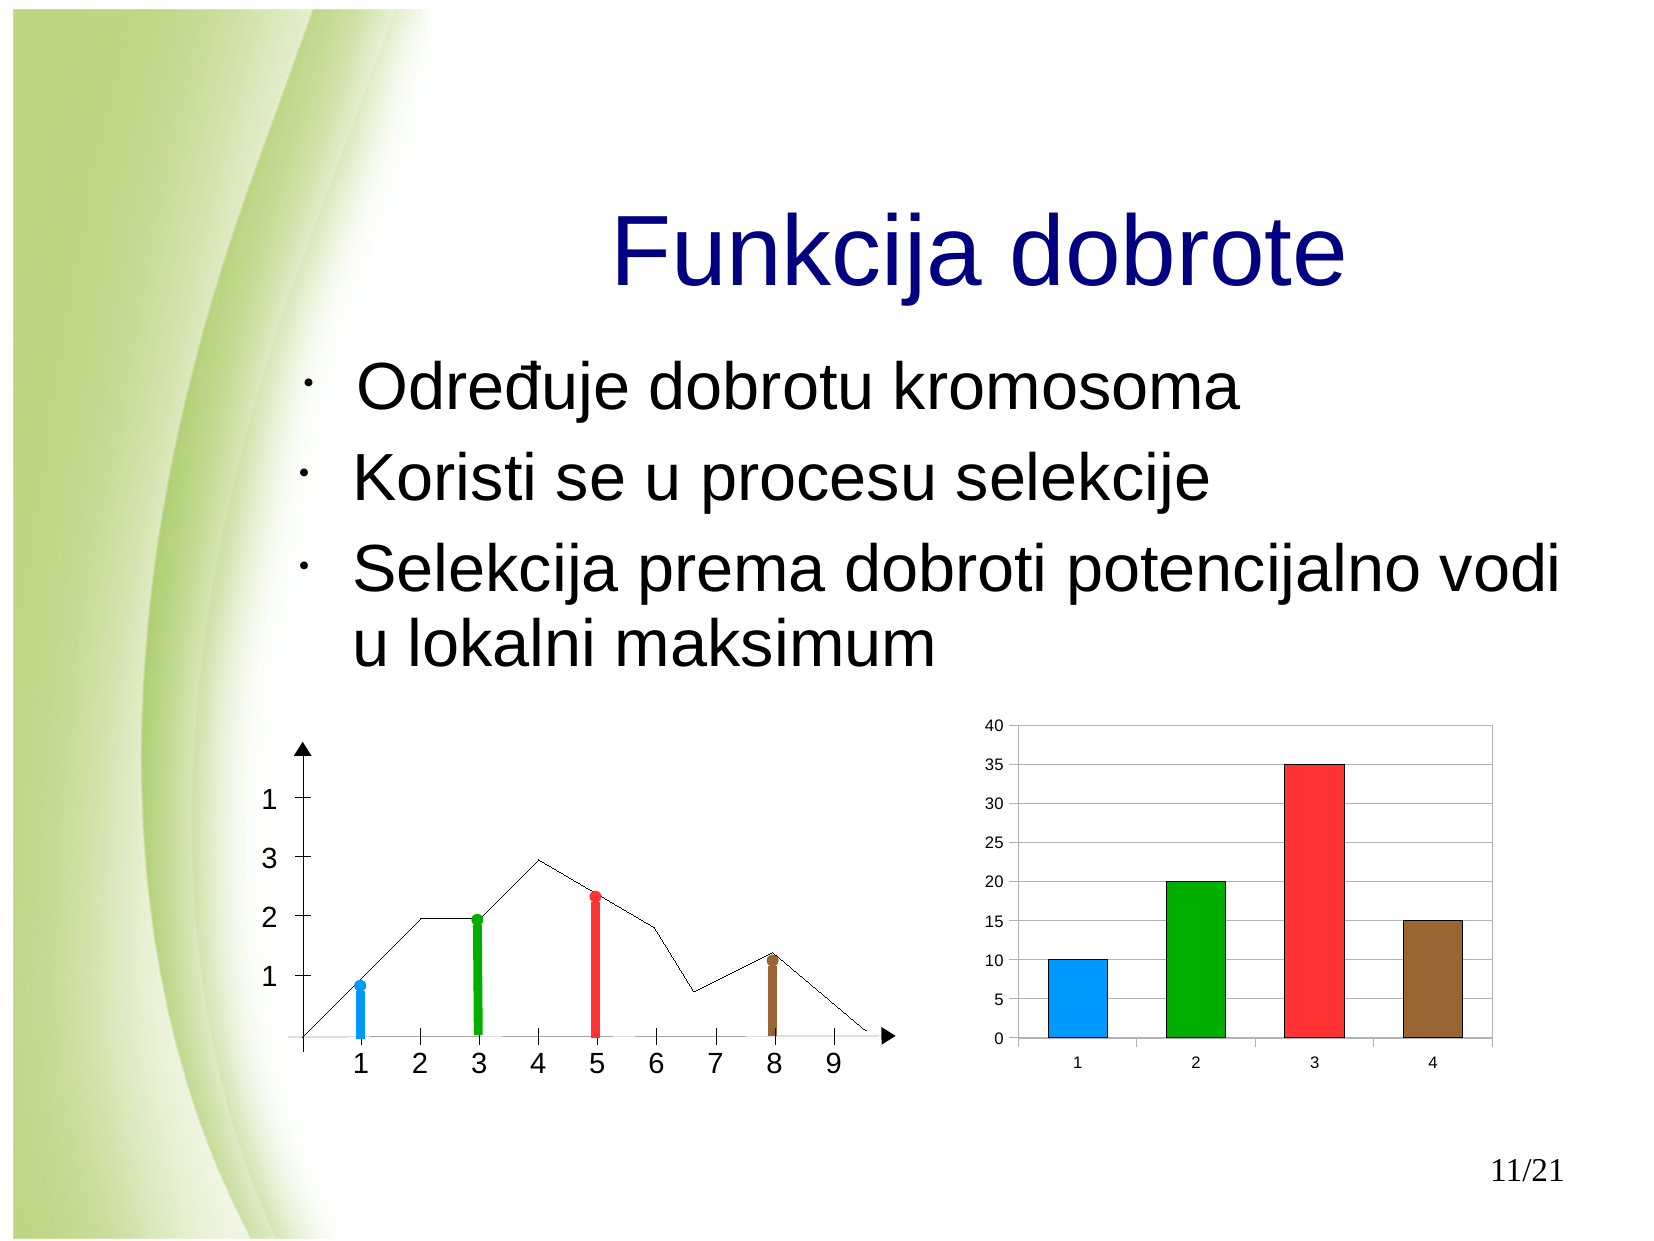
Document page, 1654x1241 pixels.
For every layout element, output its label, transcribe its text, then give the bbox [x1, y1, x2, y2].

text_box 9 [810, 1039, 857, 1088]
text_box 1 [246, 952, 293, 1001]
text_box 5 [574, 1039, 621, 1088]
text_box Selekcija prema dobroti potencijalno vodi u lokalni maksimum [281, 531, 1623, 682]
text_box Koristi se u procesu selekcije [266, 432, 1576, 522]
picture [7, 3, 1654, 147]
text_box Određuje dobrotu kromosoma [285, 349, 1576, 425]
text_box 3 [246, 834, 293, 882]
text_box 8 [751, 1039, 798, 1088]
text_box 6 [633, 1039, 680, 1088]
text_box 2 [397, 1039, 444, 1088]
text_box 7 [692, 1039, 739, 1088]
text_box 1 [246, 775, 293, 823]
text_box 4 [515, 1039, 562, 1088]
chart [974, 708, 1503, 1079]
picture [7, 355, 1654, 1241]
text_box 2 [246, 893, 293, 942]
text_box 1 [338, 1039, 384, 1088]
text_box 3 [456, 1039, 503, 1088]
title Funkcija dobrote [0, 147, 1654, 355]
